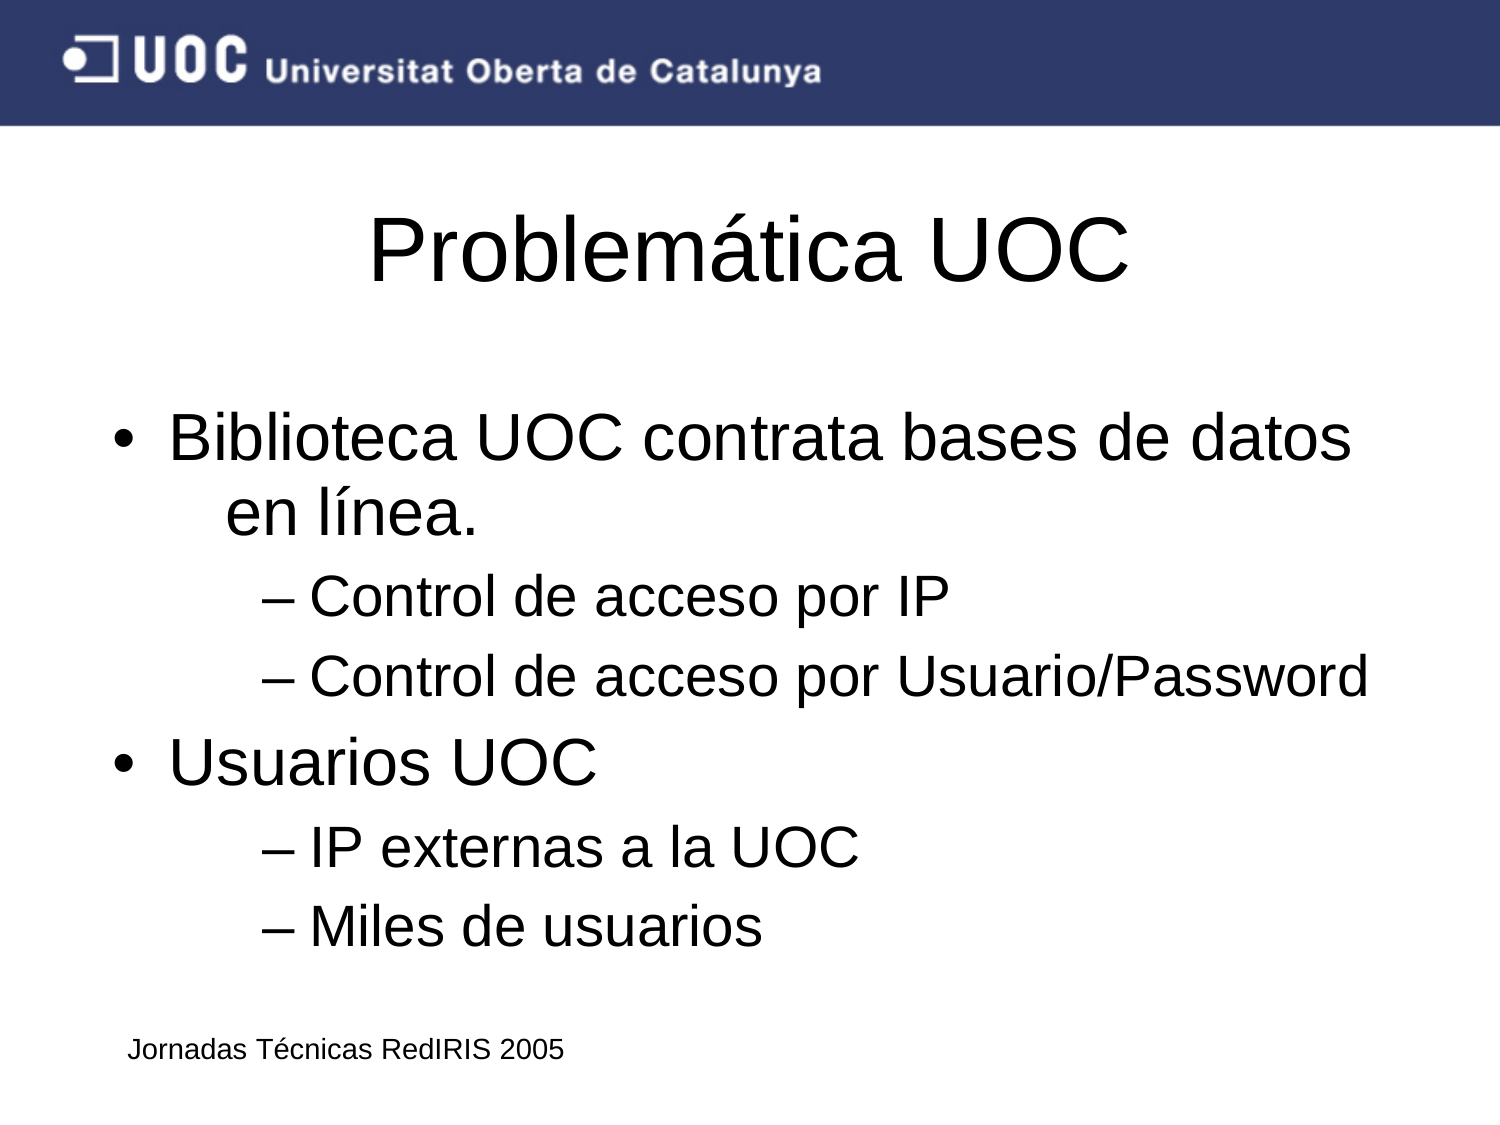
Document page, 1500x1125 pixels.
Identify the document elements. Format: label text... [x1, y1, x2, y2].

picture [0, 0, 1500, 1125]
list Biblioteca UOC contrata bases de datos en línea. Control de acceso por IP Control de acceso por Usuario/Password Usuarios UOC IP externas a la UOC Miles de usuarios [112, 399, 1388, 1095]
title Problemática UOC [112, 131, 1388, 367]
